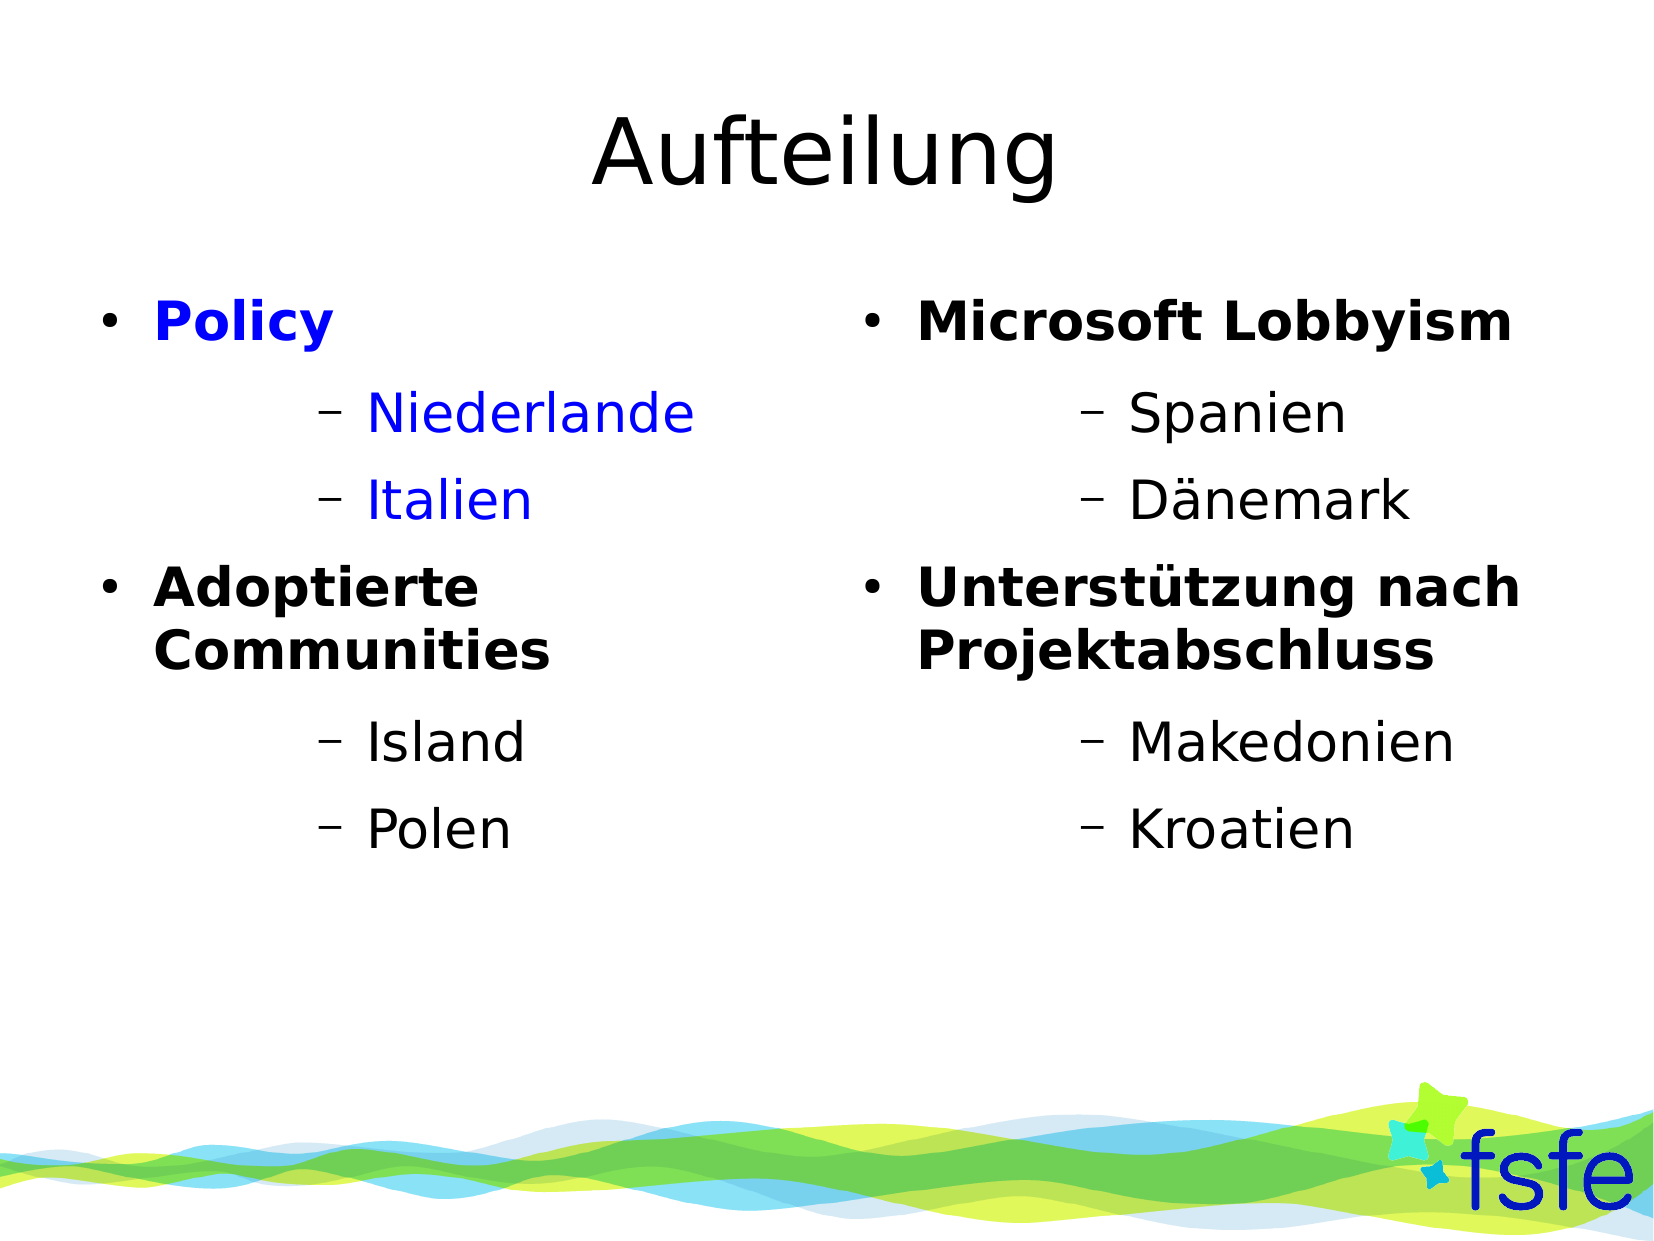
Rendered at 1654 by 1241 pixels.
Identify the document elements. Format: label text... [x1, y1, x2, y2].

list Policy Niederlande Italien Adoptierte Communities Island Polen [82, 290, 809, 1010]
title Aufteilung [82, 49, 1571, 257]
picture [0, 1081, 1654, 1241]
list Microsoft Lobbyism Spanien Dänemark Unterstützung nach Projektabschluss Makedonien Kroatien [845, 290, 1572, 1010]
